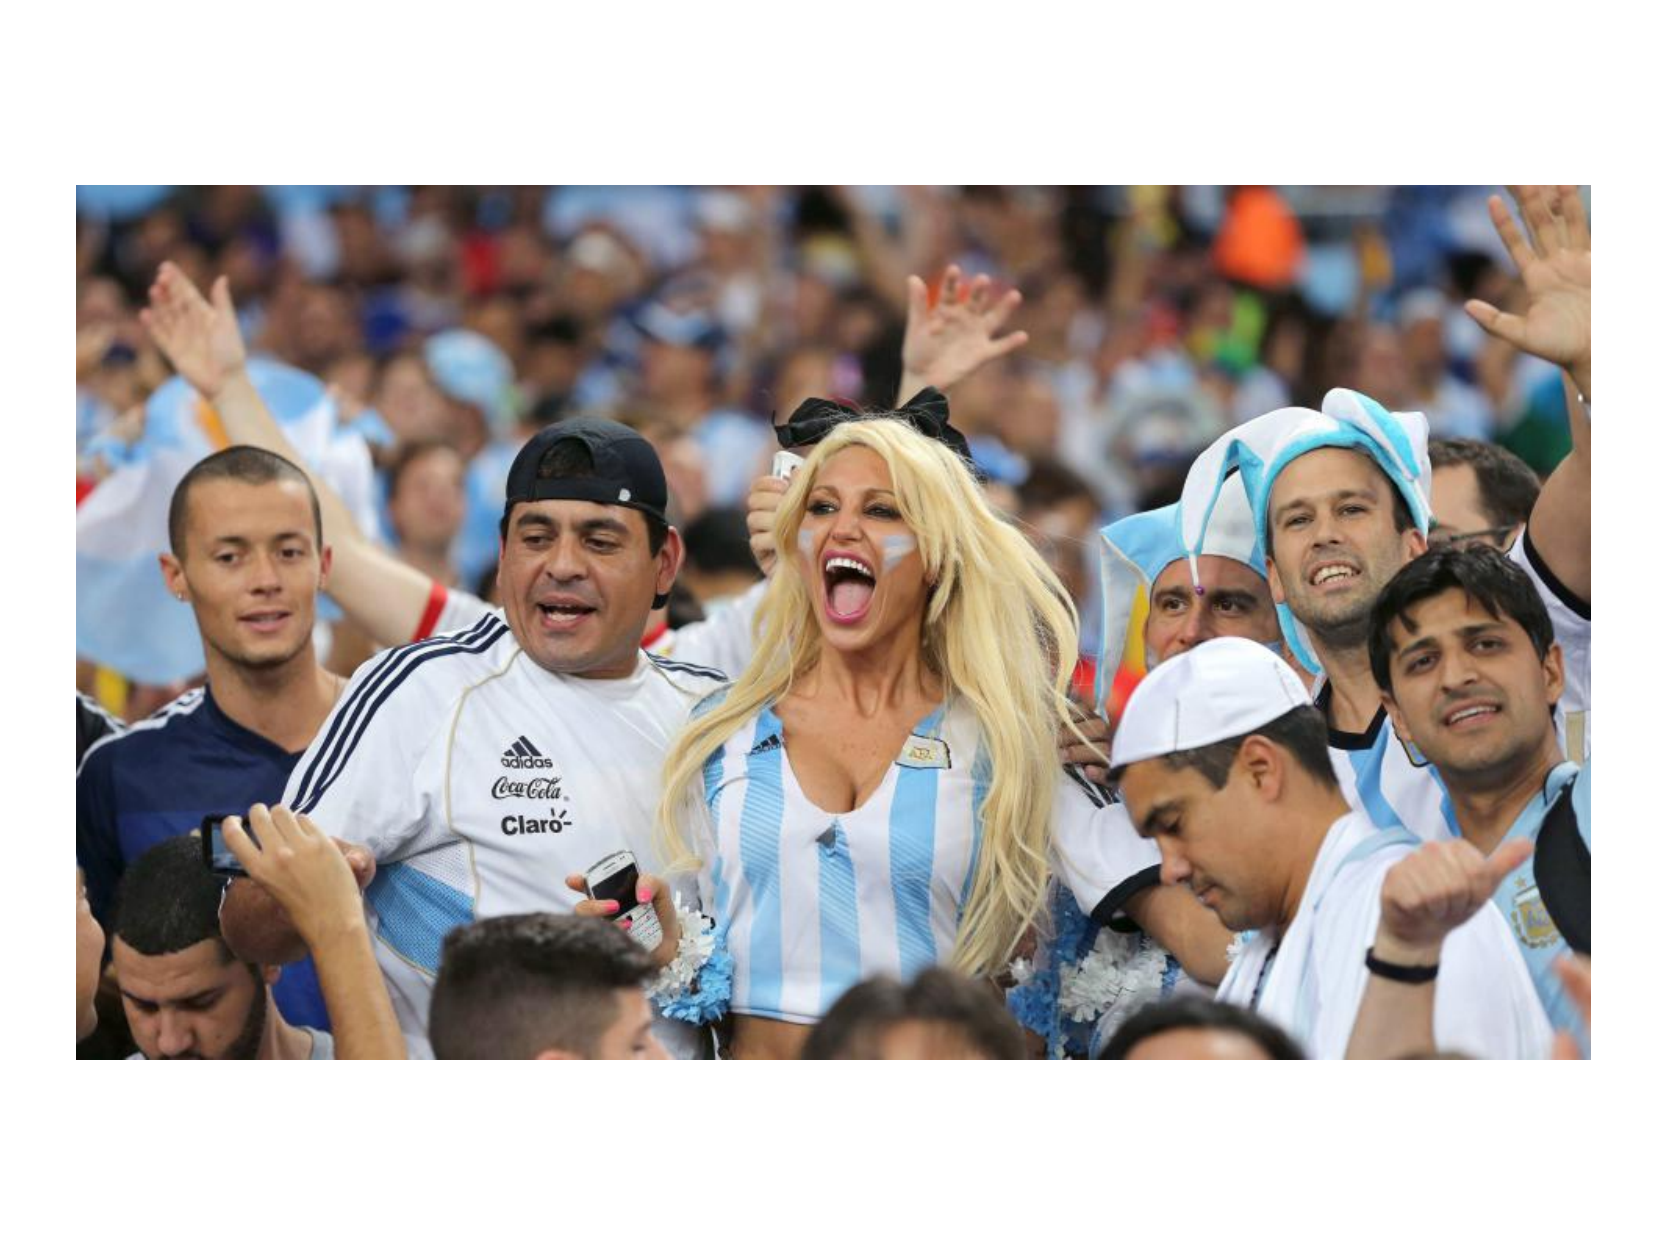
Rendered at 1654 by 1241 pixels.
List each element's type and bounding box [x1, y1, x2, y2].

picture [76, 185, 1591, 1060]
